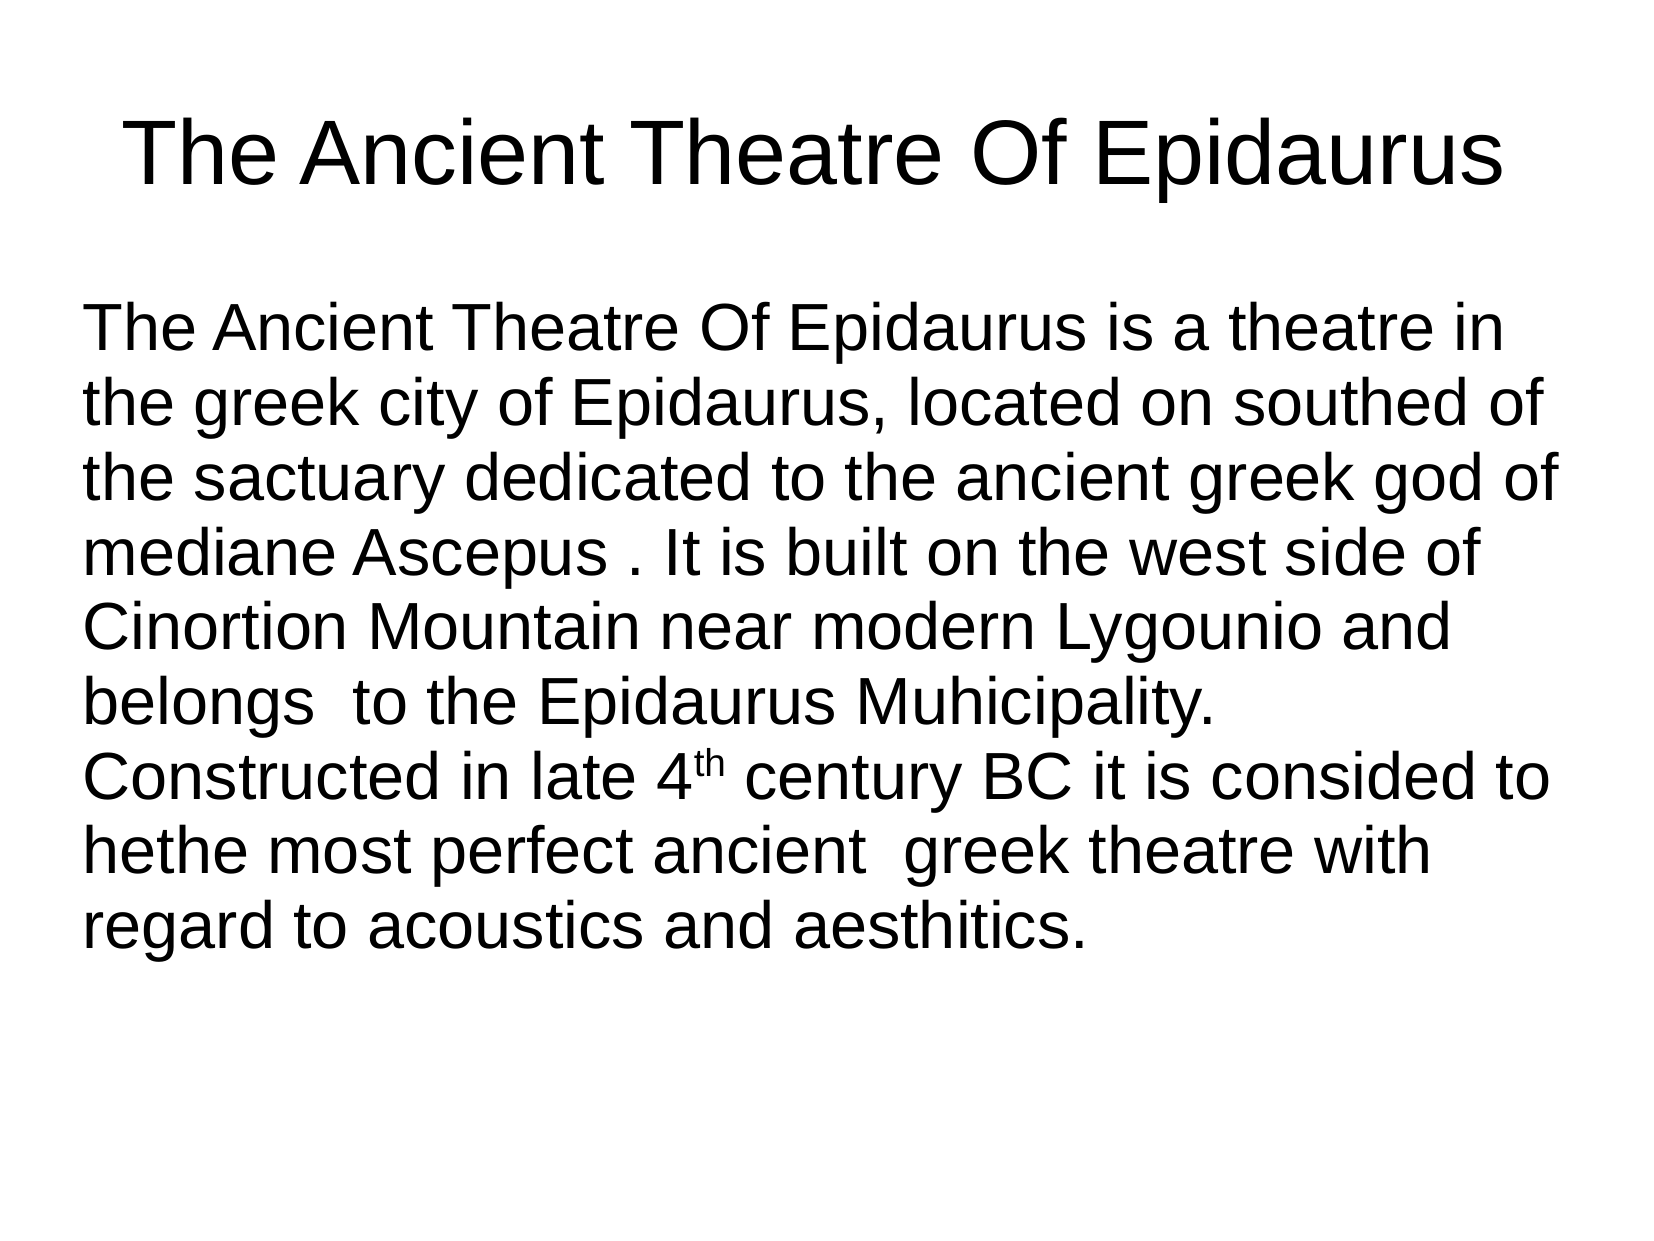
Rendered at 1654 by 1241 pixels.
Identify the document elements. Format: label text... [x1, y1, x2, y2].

list The Ancient Theatre Of Epidaurus is a theatre in the greek city of Epidaurus, located on southed of the sactuary dedicated to the ancient greek god of mediane Ascepus . It is built on the west side of Cinortion Mountain near modern Lygounio and belongs to the Epidaurus Muhicipality. Constructed in late 4th century BC it is consided to hethe most perfect ancient greek theatre with regard to acoustics and aesthitics. [82, 290, 1571, 1109]
title The Ancient Theatre Of Epidaurus [82, 49, 1571, 257]
